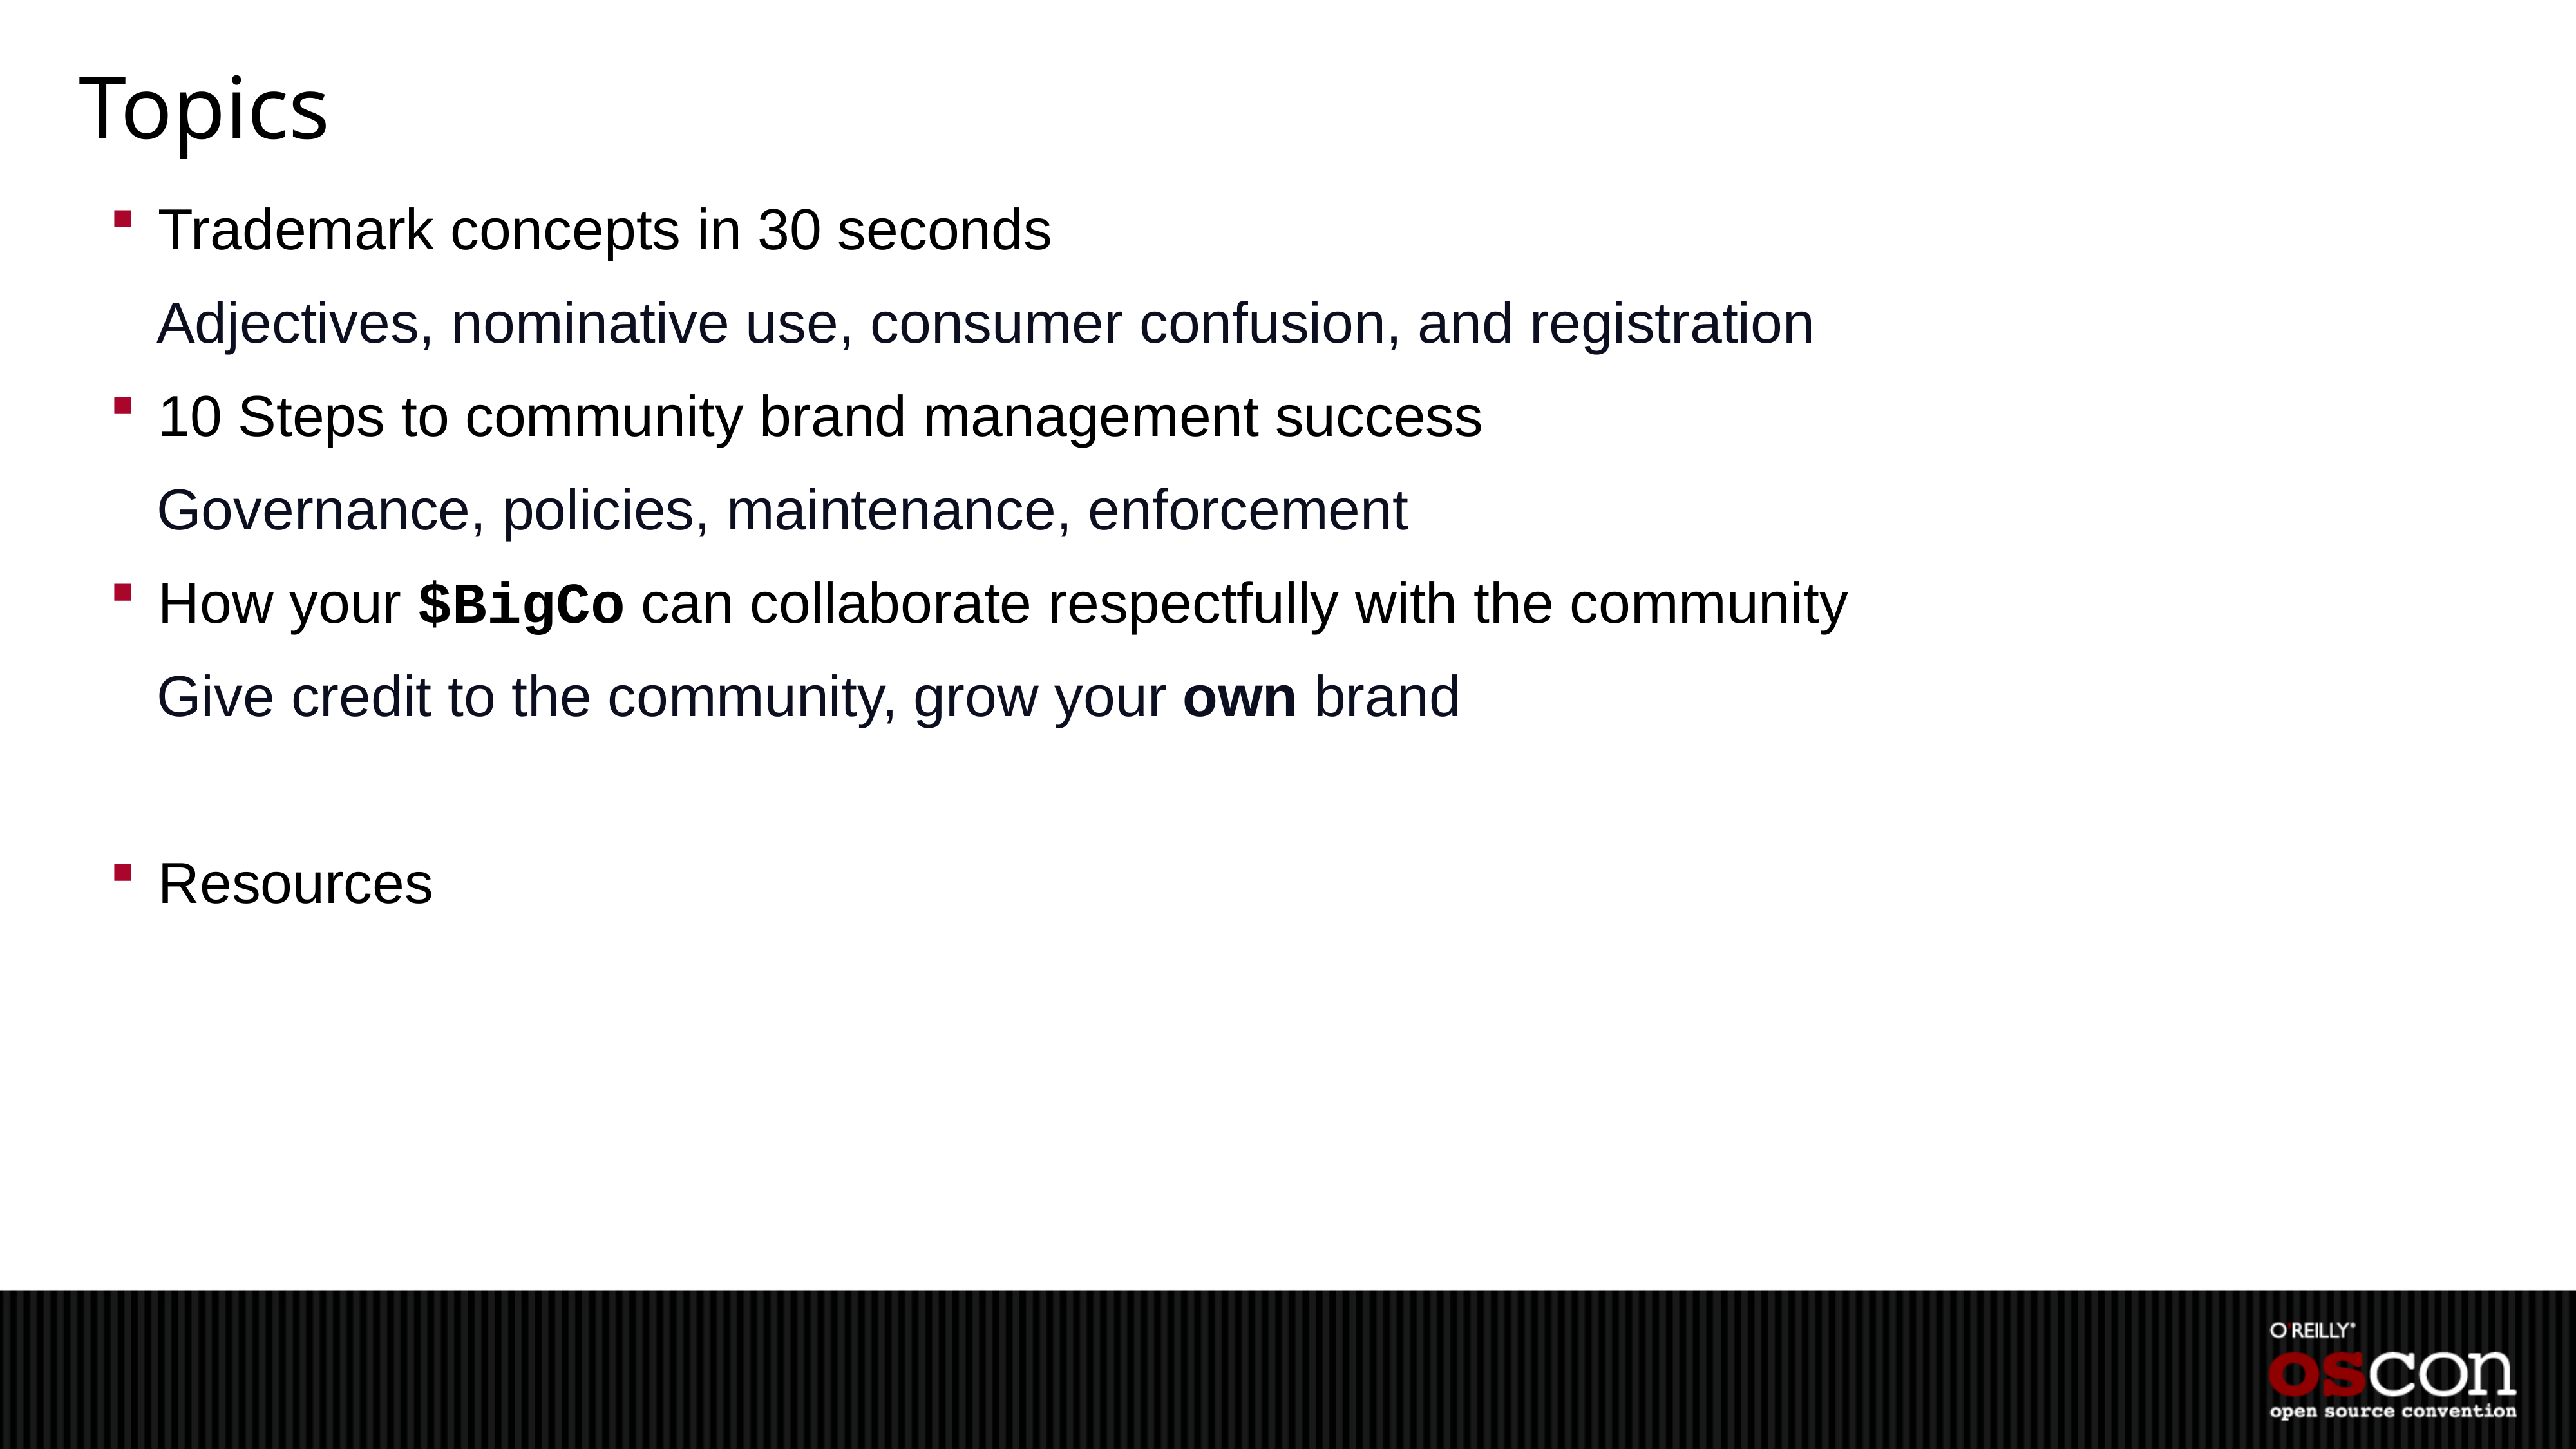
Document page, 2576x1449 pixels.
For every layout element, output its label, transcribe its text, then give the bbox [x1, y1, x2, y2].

list Trademark concepts in 30 seconds Adjectives, nominative use, consumer confusion, and registration 10 Steps to community brand management success Governance, policies, maintenance, enforcement How your $BigCo can collaborate respectfully with the community Give credit to the community, grow your own brand Resources [76, 191, 2505, 1449]
picture [0, 0, 2576, 1449]
title Topics [73, 17, 2503, 192]
